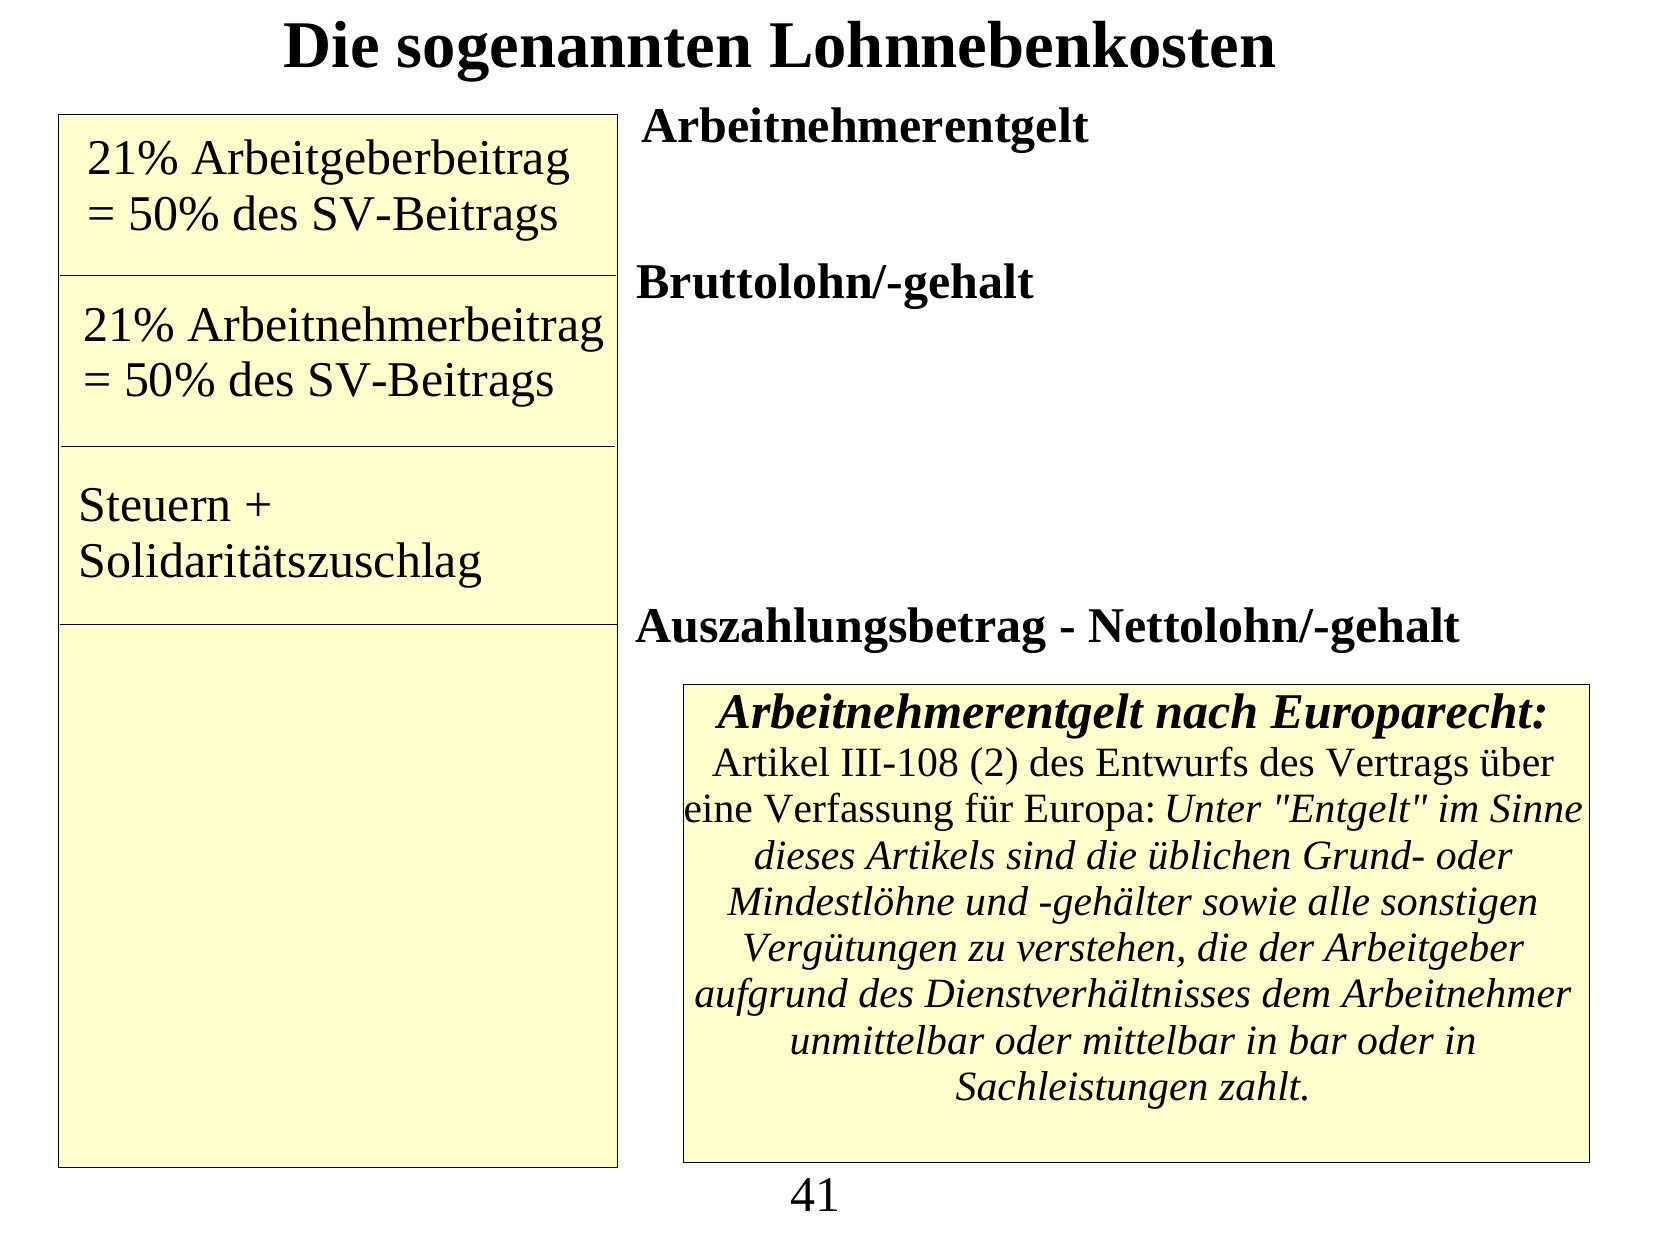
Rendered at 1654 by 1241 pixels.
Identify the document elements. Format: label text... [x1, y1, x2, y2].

text_box 21% Arbeitgeberbeitrag = 50% des SV-Beitrags [62, 130, 607, 253]
text_box Bruttolohn/-gehalt [636, 254, 1067, 338]
text_box Auszahlungsbetrag - Nettolohn/-gehalt [635, 597, 1501, 678]
text_box Arbeitnehmerentgelt nach Europarecht: Artikel III-108 (2) des Entwurfs des Vertrags über eine Verfassung für Europa: Unter "Entgelt" im Sinne dieses Artikels sind die üblichen Grund- oder Mindestlöhne und -gehälter sowie alle sonstigen Vergütungen zu verstehen, die der Arbeitgeber aufgrund des Dienstverhältnisses dem Arbeitnehmer unmittelbar oder mittelbar in bar oder in Sachleistungen zahlt. [683, 684, 1590, 1163]
text_box Arbeitnehmerentgelt [641, 102, 1118, 177]
text_box Steuern + Solidaritätszuschlag [66, 477, 603, 612]
text_box [58, 114, 618, 1168]
text_box Die sogenannten Lohnnebenkosten [283, 7, 1314, 102]
text_box <Foliennummer> [819, 1166, 971, 1228]
text_box 21% Arbeitnehmerbeitrag = 50% des SV-Beitrags [58, 296, 610, 428]
